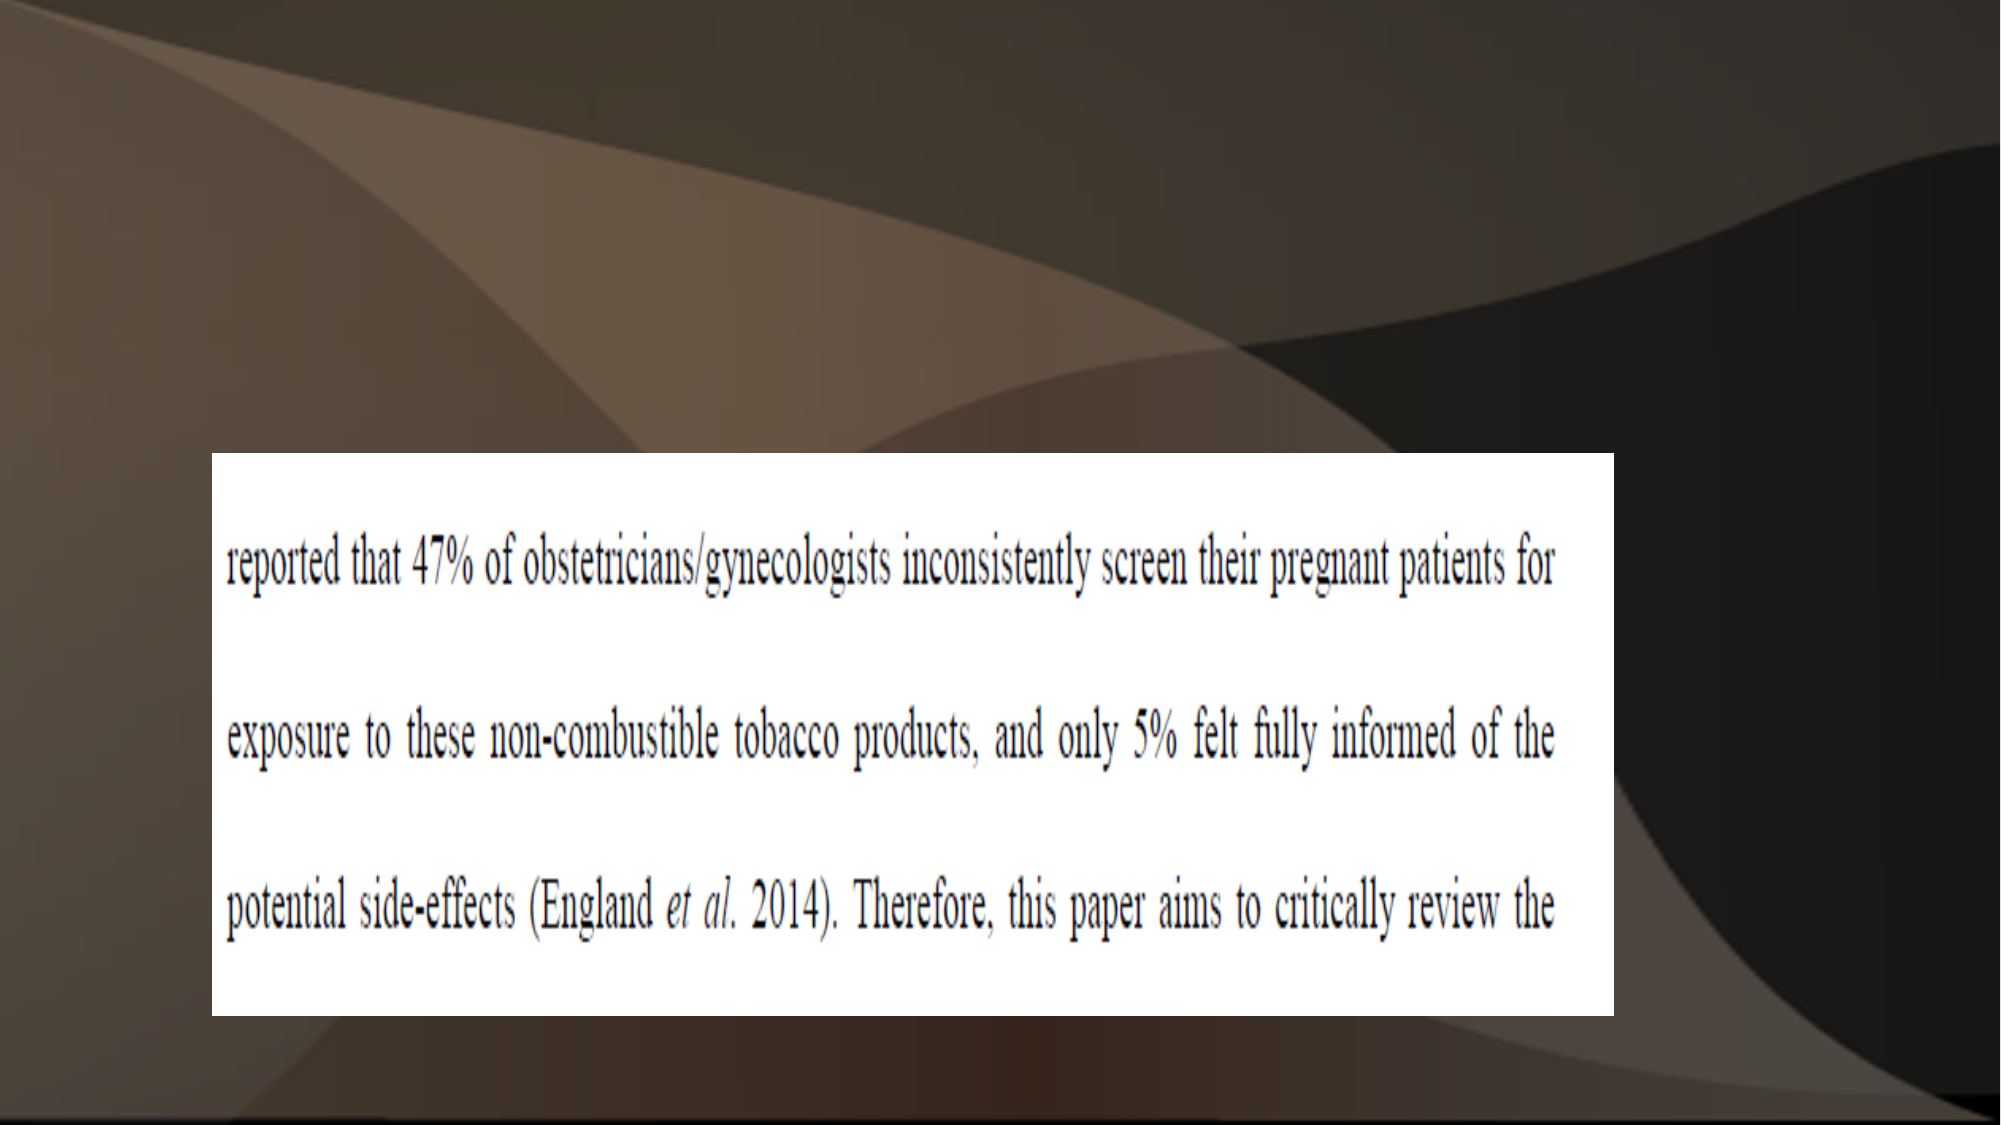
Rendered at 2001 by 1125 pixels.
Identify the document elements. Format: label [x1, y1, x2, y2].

picture [212, 453, 1614, 1016]
